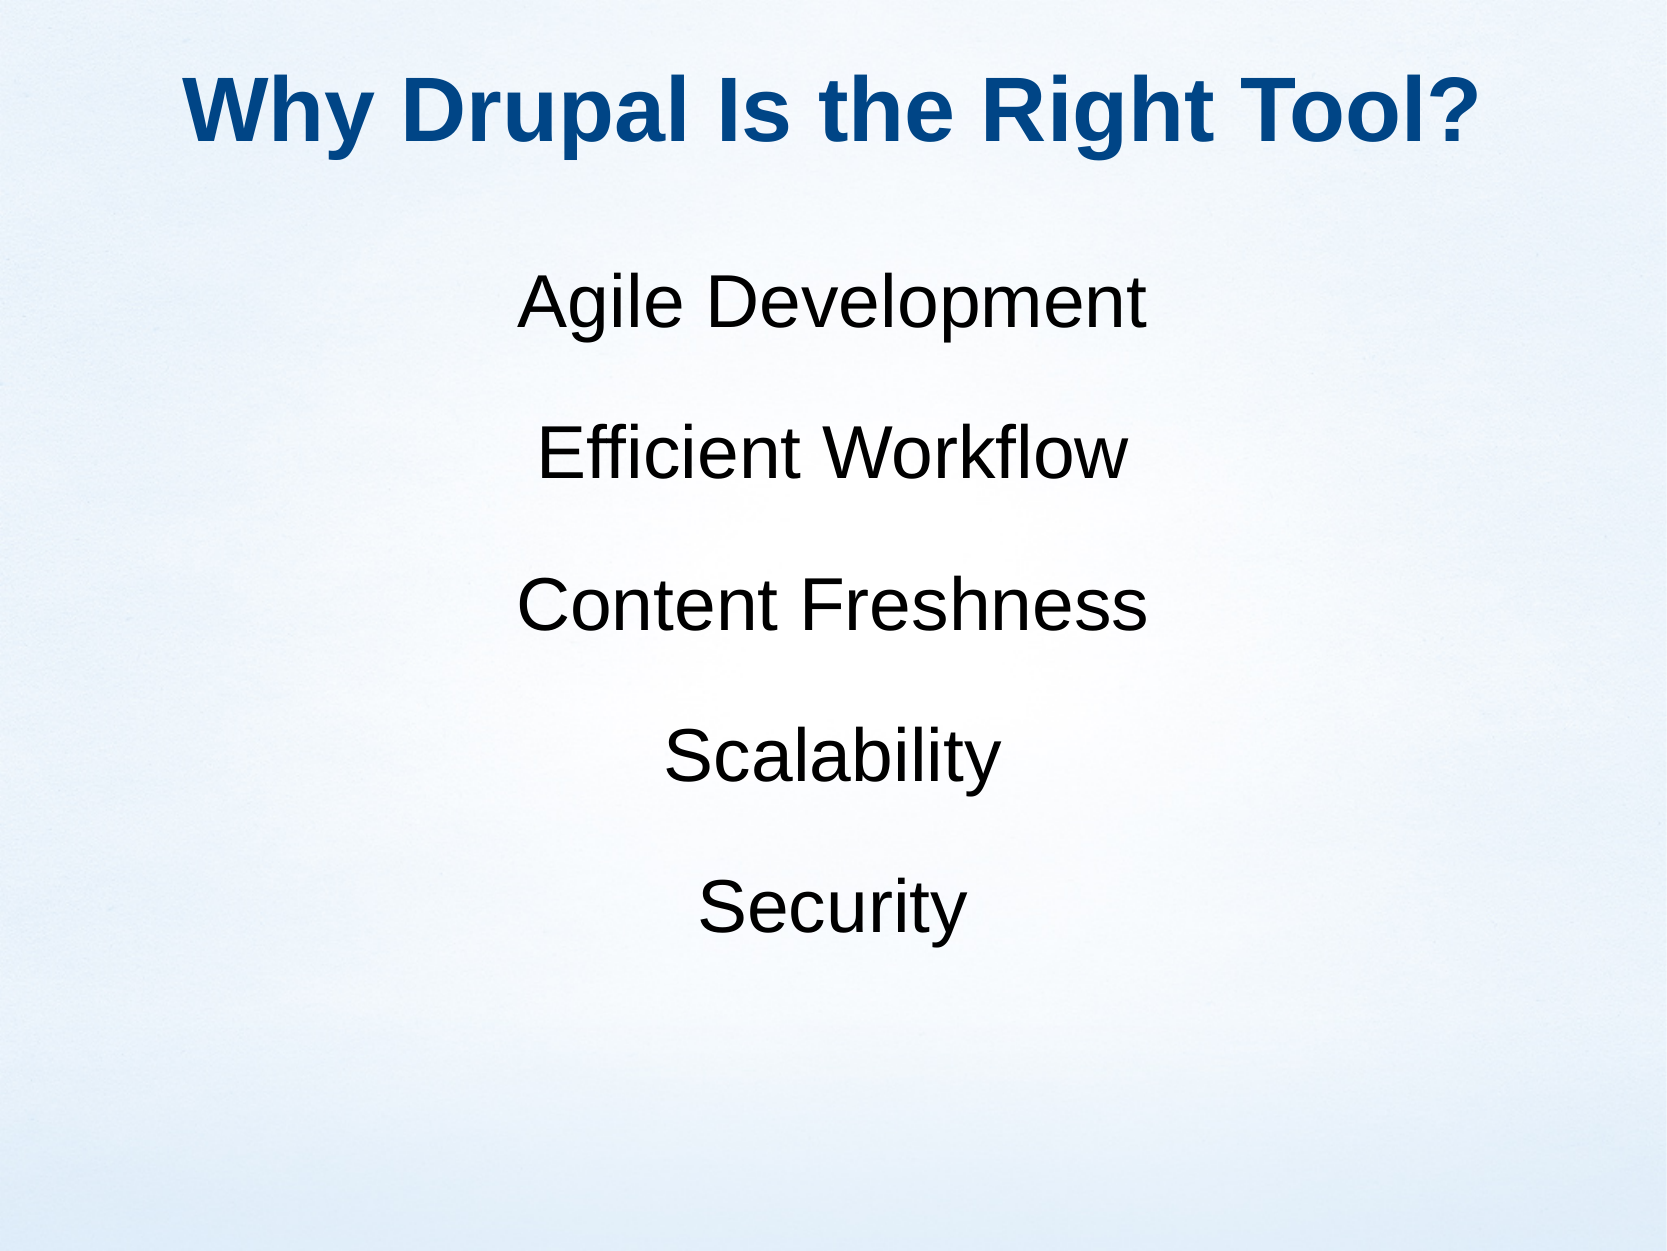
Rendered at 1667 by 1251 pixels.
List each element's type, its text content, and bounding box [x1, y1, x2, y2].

title Why Drupal Is the Right Tool? [40, 50, 1627, 161]
picture [0, 0, 1667, 1251]
list Agile Development Efficient Workflow Content Freshness Scalability Security [40, 252, 1626, 949]
